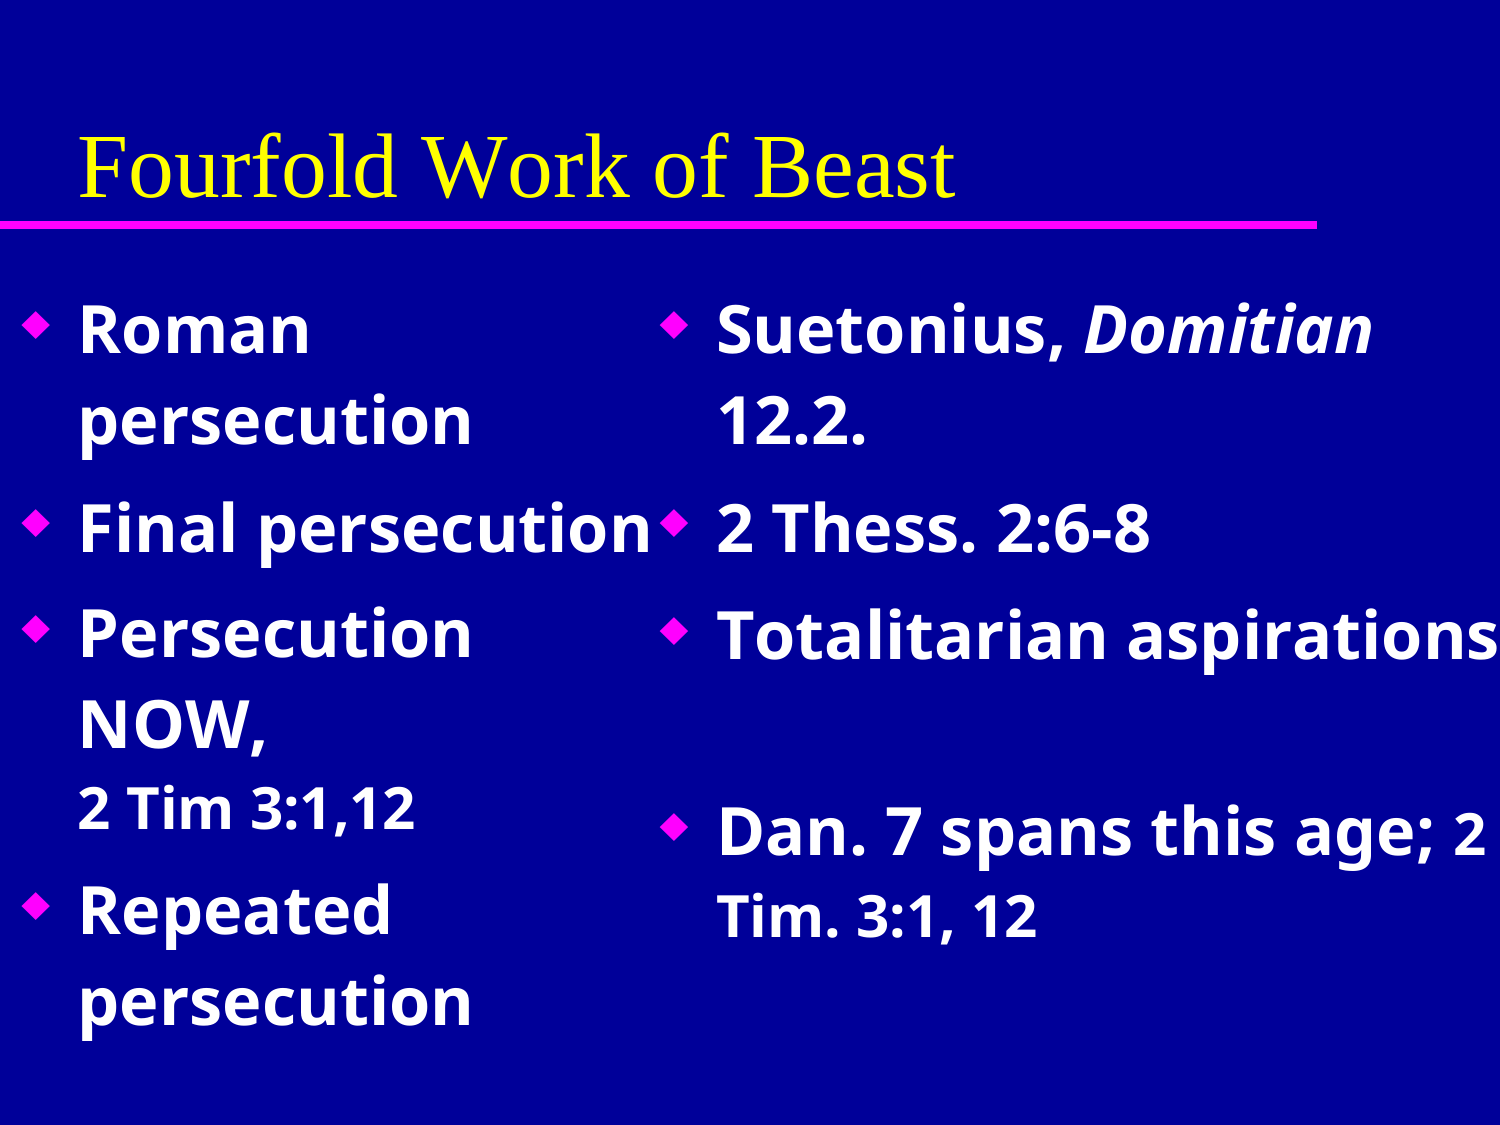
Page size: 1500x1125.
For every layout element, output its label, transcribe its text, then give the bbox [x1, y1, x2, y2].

list Roman persecution Final persecution Persecution NOW, 2 Tim 3:1,12 Repeated persecution [6, 275, 695, 951]
list Suetonius, Domitian 12.2. 2 Thess. 2:6-8 Totalitarian aspirations Dan. 7 spans this age; 2 Tim. 3:1, 12 [695, 275, 1500, 951]
title Fourfold Work of Beast [62, 43, 1338, 225]
